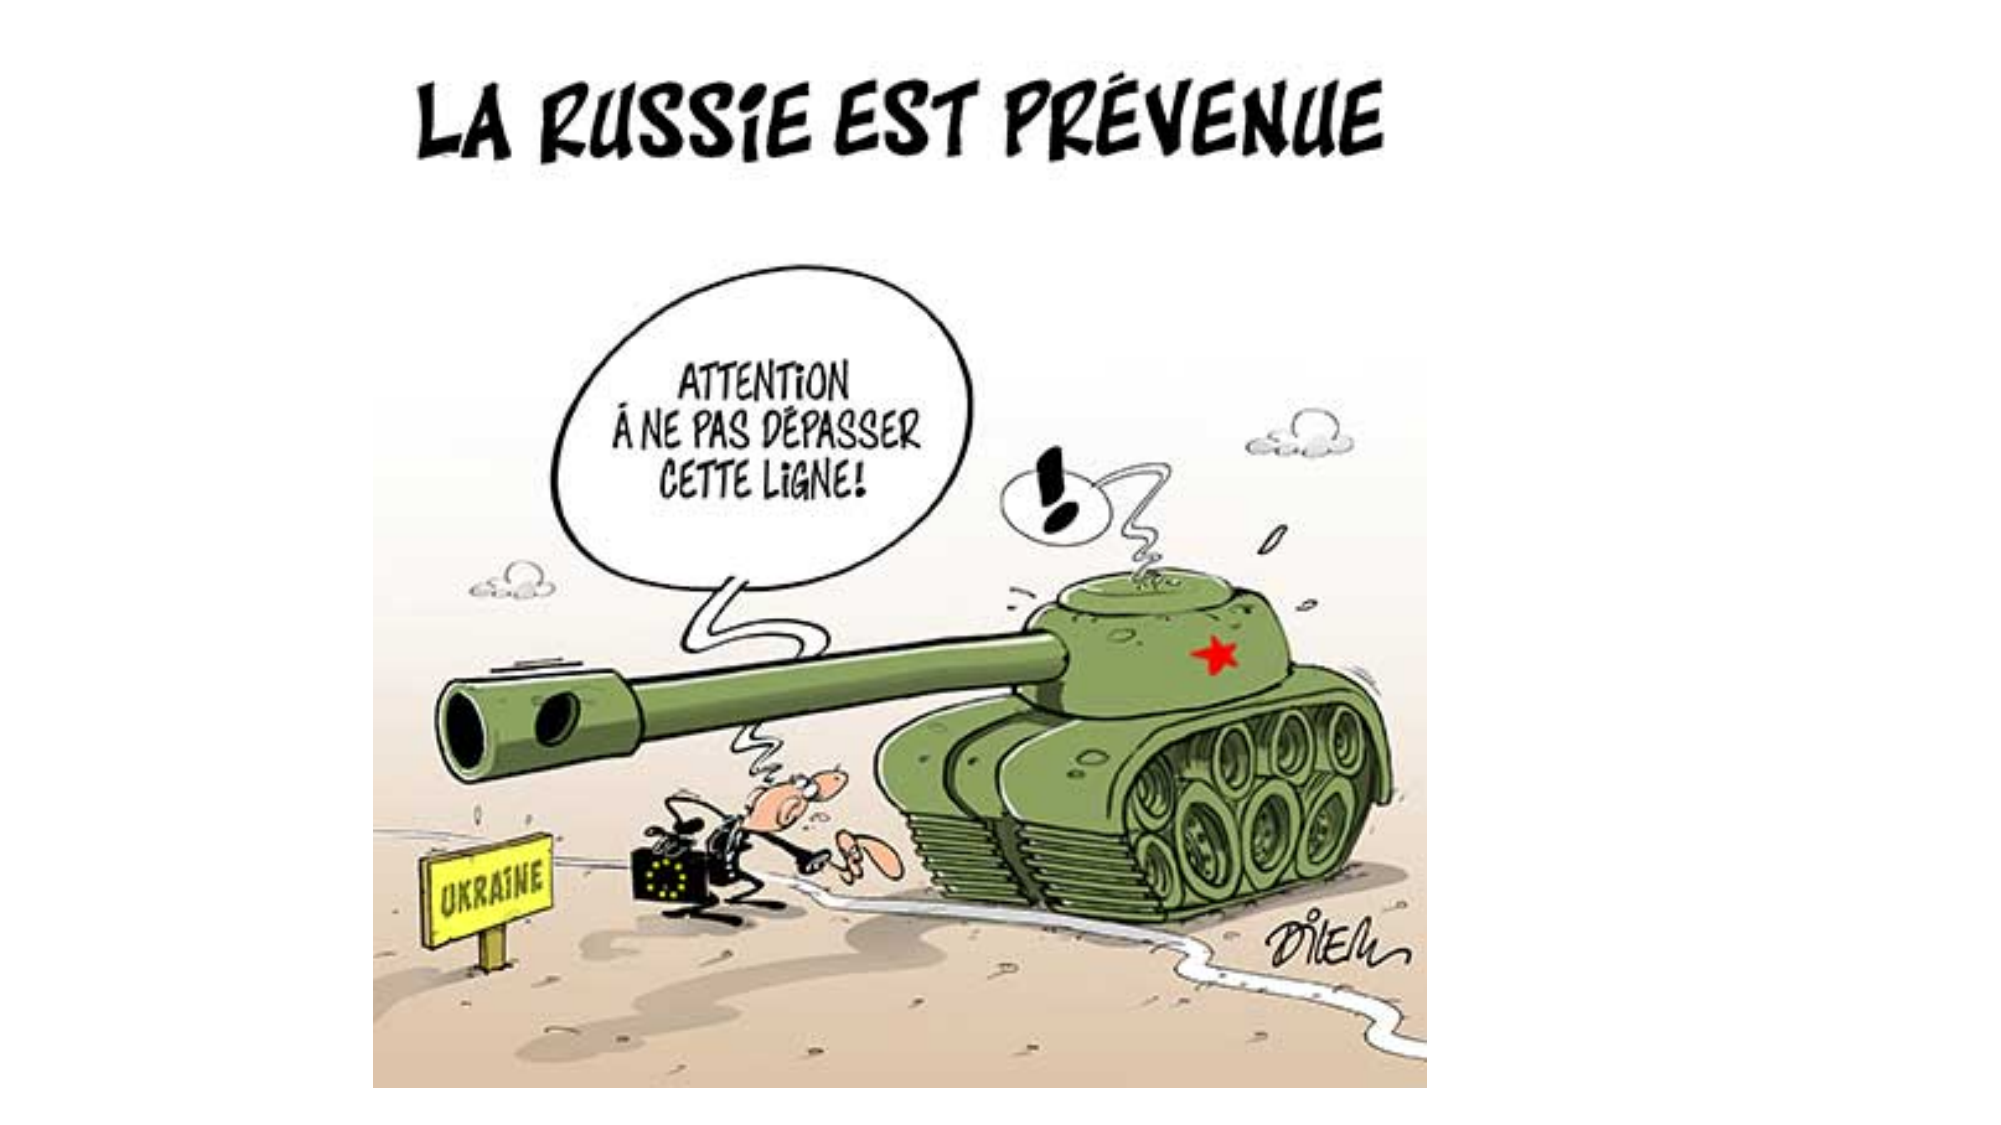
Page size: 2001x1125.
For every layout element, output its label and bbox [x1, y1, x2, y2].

picture [373, 22, 1427, 1088]
